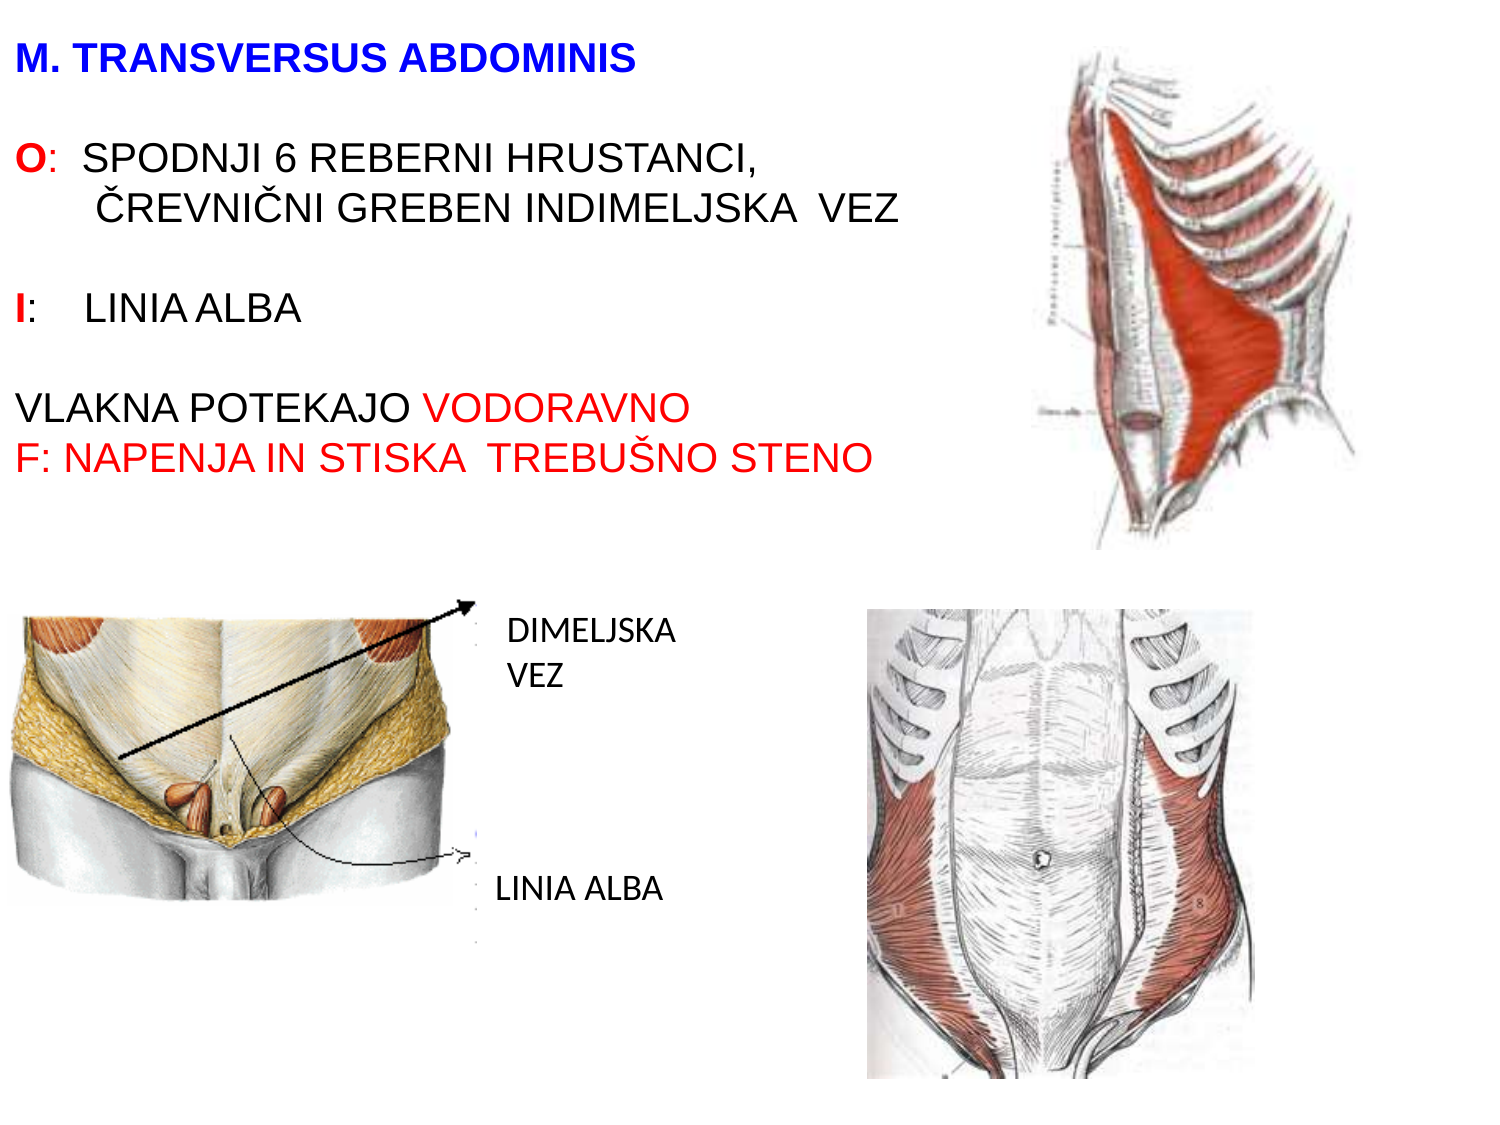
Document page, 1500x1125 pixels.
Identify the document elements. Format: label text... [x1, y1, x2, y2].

picture [867, 609, 1255, 1079]
text_box M. TRANSVERSUS ABDOMINIS O: SPODNJI 6 REBERNI HRUSTANCI, ČREVNIČNI GREBEN INDIMELJSKA VEZ I: LINIA ALBA VLAKNA POTEKAJO VODORAVNO F: NAPENJA IN STISKA TREBUŠNO STENO [0, 23, 987, 539]
picture [1031, 46, 1363, 550]
text_box DIMELJSKA VEZ [492, 597, 715, 703]
text_box LINIA ALBA [480, 855, 680, 916]
picture [0, 585, 477, 950]
